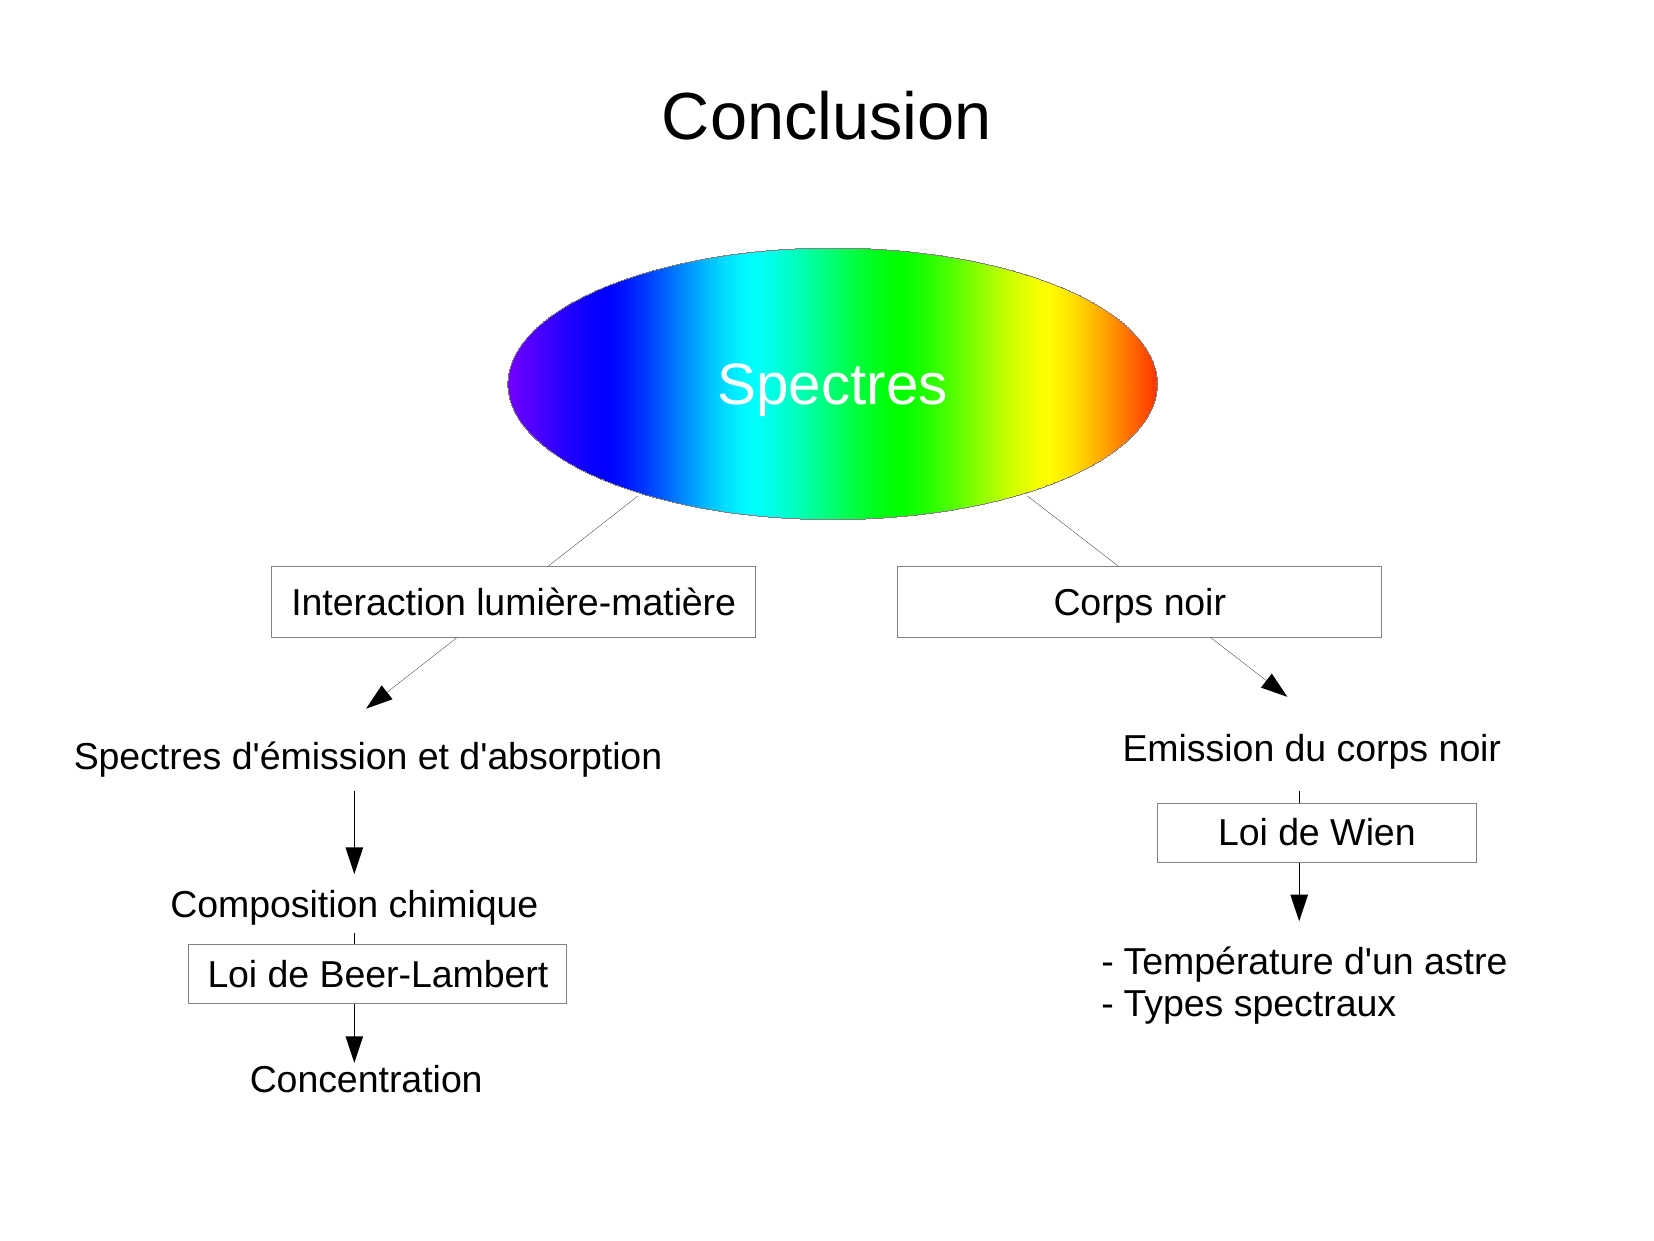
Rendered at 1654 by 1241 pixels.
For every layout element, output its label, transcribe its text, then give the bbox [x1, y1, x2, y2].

text_box Spectres [507, 248, 1158, 520]
text_box Interaction lumière-matière [271, 566, 756, 638]
text_box Loi de Wien [1157, 803, 1477, 863]
text_box Composition chimique [100, 876, 609, 934]
text_box - Température d'un astre - Types spectraux [1086, 933, 1583, 1032]
text_box Concentration [165, 1051, 567, 1109]
text_box Loi de Beer-Lambert [188, 944, 567, 1004]
text_box Spectres d'émission et d'absorption [59, 727, 686, 827]
text_box Conclusion [0, 71, 1654, 161]
text_box Corps noir [897, 566, 1382, 638]
text_box Emission du corps noir [1086, 720, 1619, 904]
